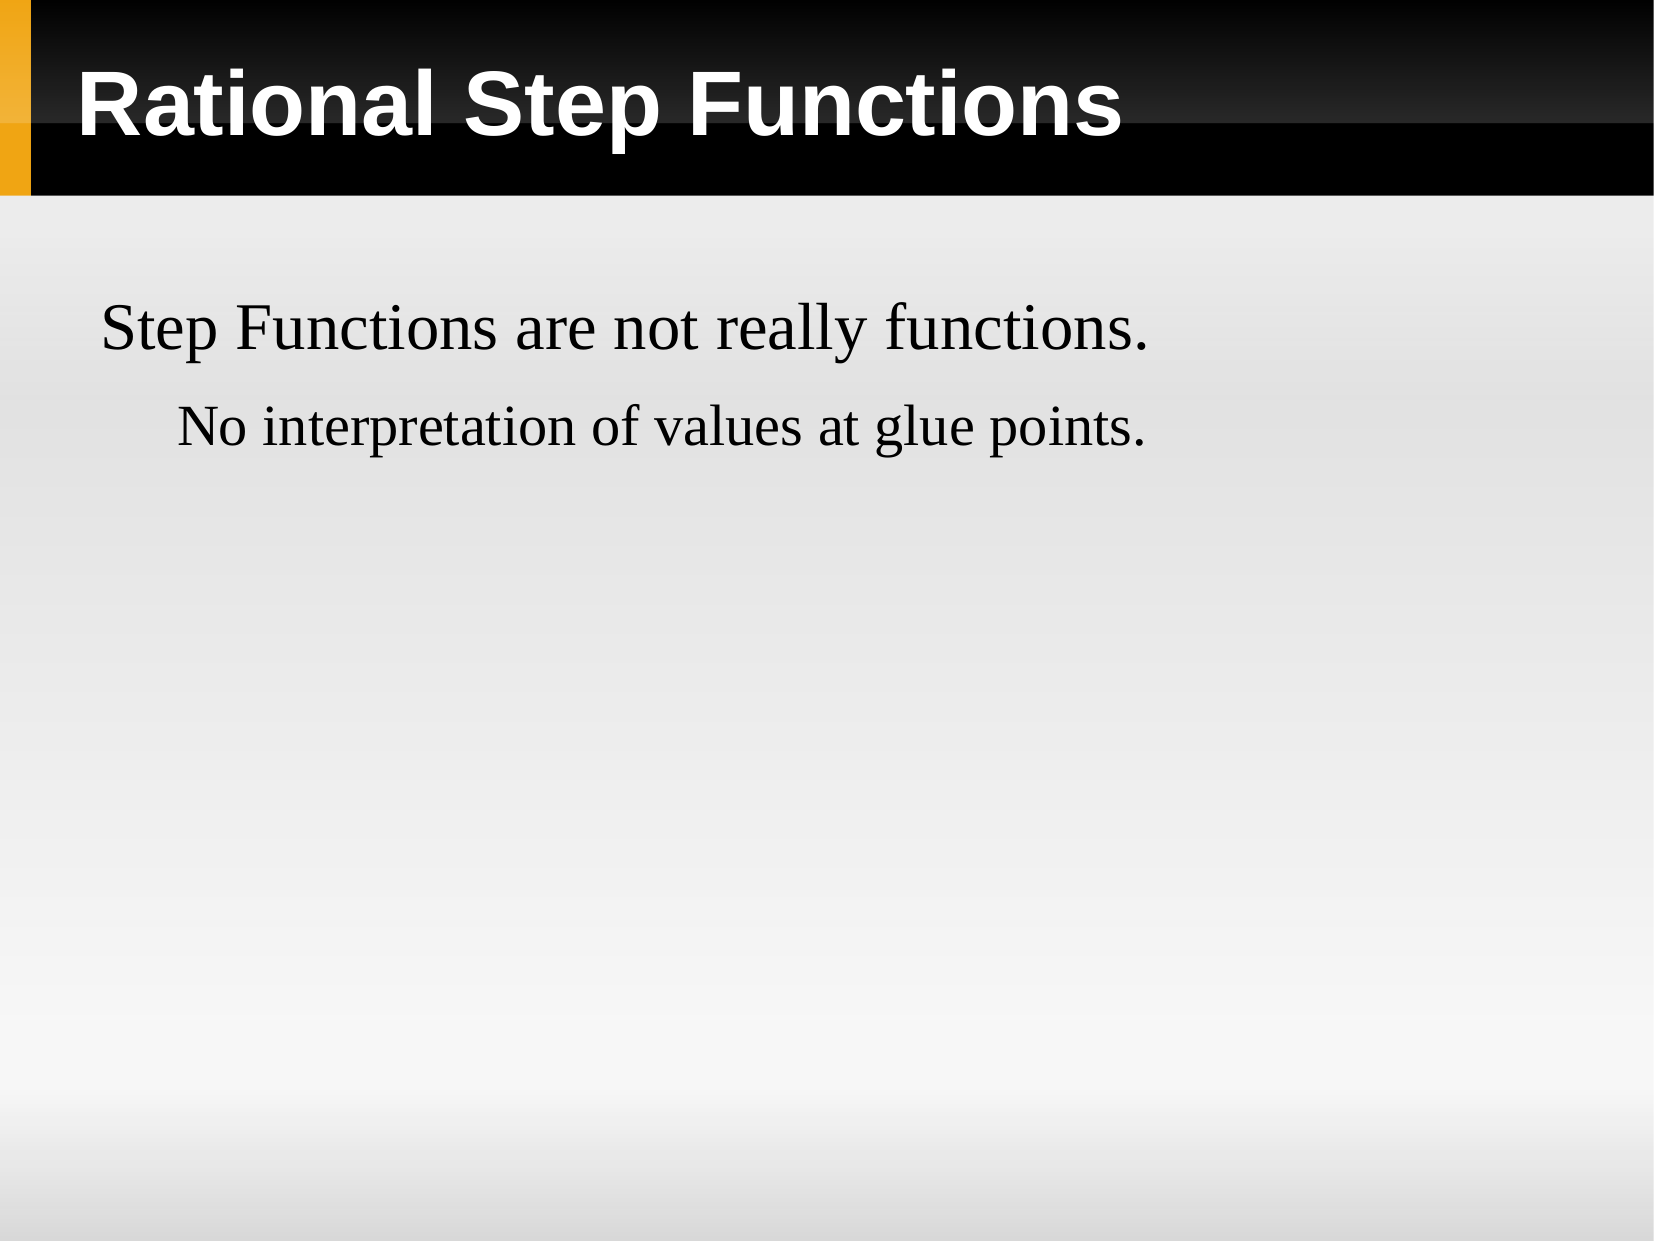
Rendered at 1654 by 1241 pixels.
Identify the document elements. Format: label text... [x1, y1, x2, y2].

title Rational Step Functions [76, 0, 1565, 208]
list Step Functions are not really functions. No interpretation of values at glue points. [82, 290, 1571, 1094]
picture [0, 0, 1654, 1241]
